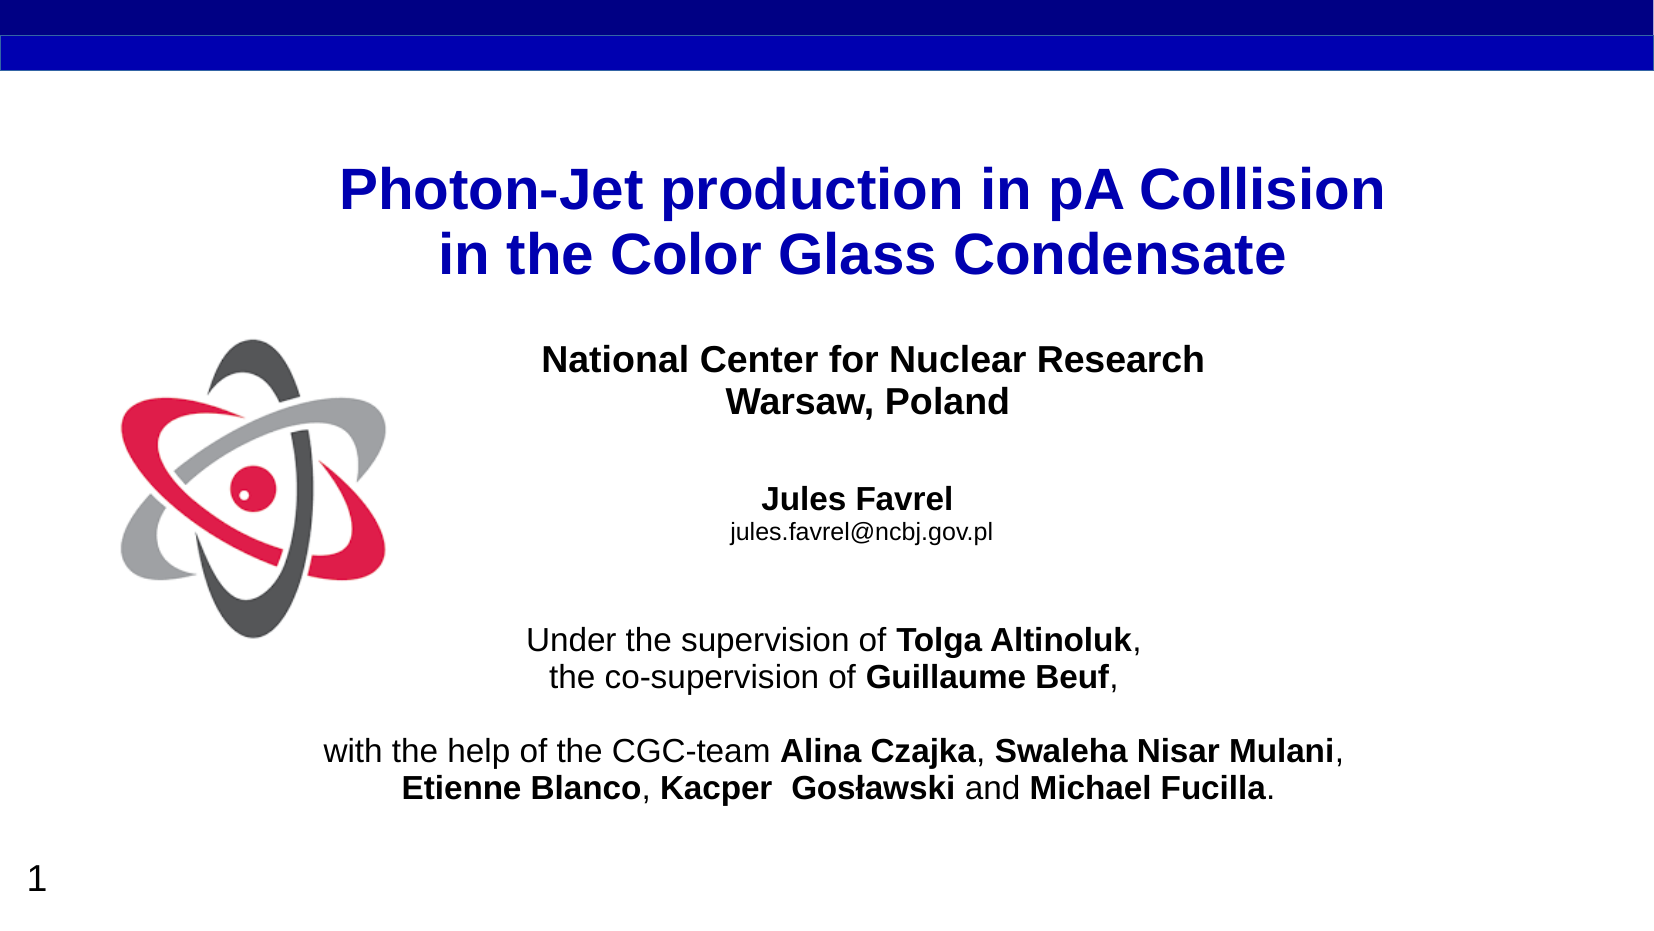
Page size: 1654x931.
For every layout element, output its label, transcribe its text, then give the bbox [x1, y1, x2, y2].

text_box 1 [11, 850, 641, 921]
text_box National Center for Nuclear Research Warsaw, Poland [414, 330, 1394, 472]
title Photon-Jet production in pA Collision in the Color Glass Condensate [118, 72, 1608, 436]
text_box [0, 0, 1654, 71]
picture [94, 330, 414, 650]
text_box Under the supervision of Tolga Altinoluk, the co-supervision of Guillaume Beuf, with the help of the CGC-team Alina Czajka, Swaleha Nisar Mulani, Etienne Blanco, Kacper Gosławski and Michael Fucilla. [30, 614, 1637, 815]
text_box Jules Favrel jules.favrel@ncbj.gov.pl [637, 473, 1087, 614]
